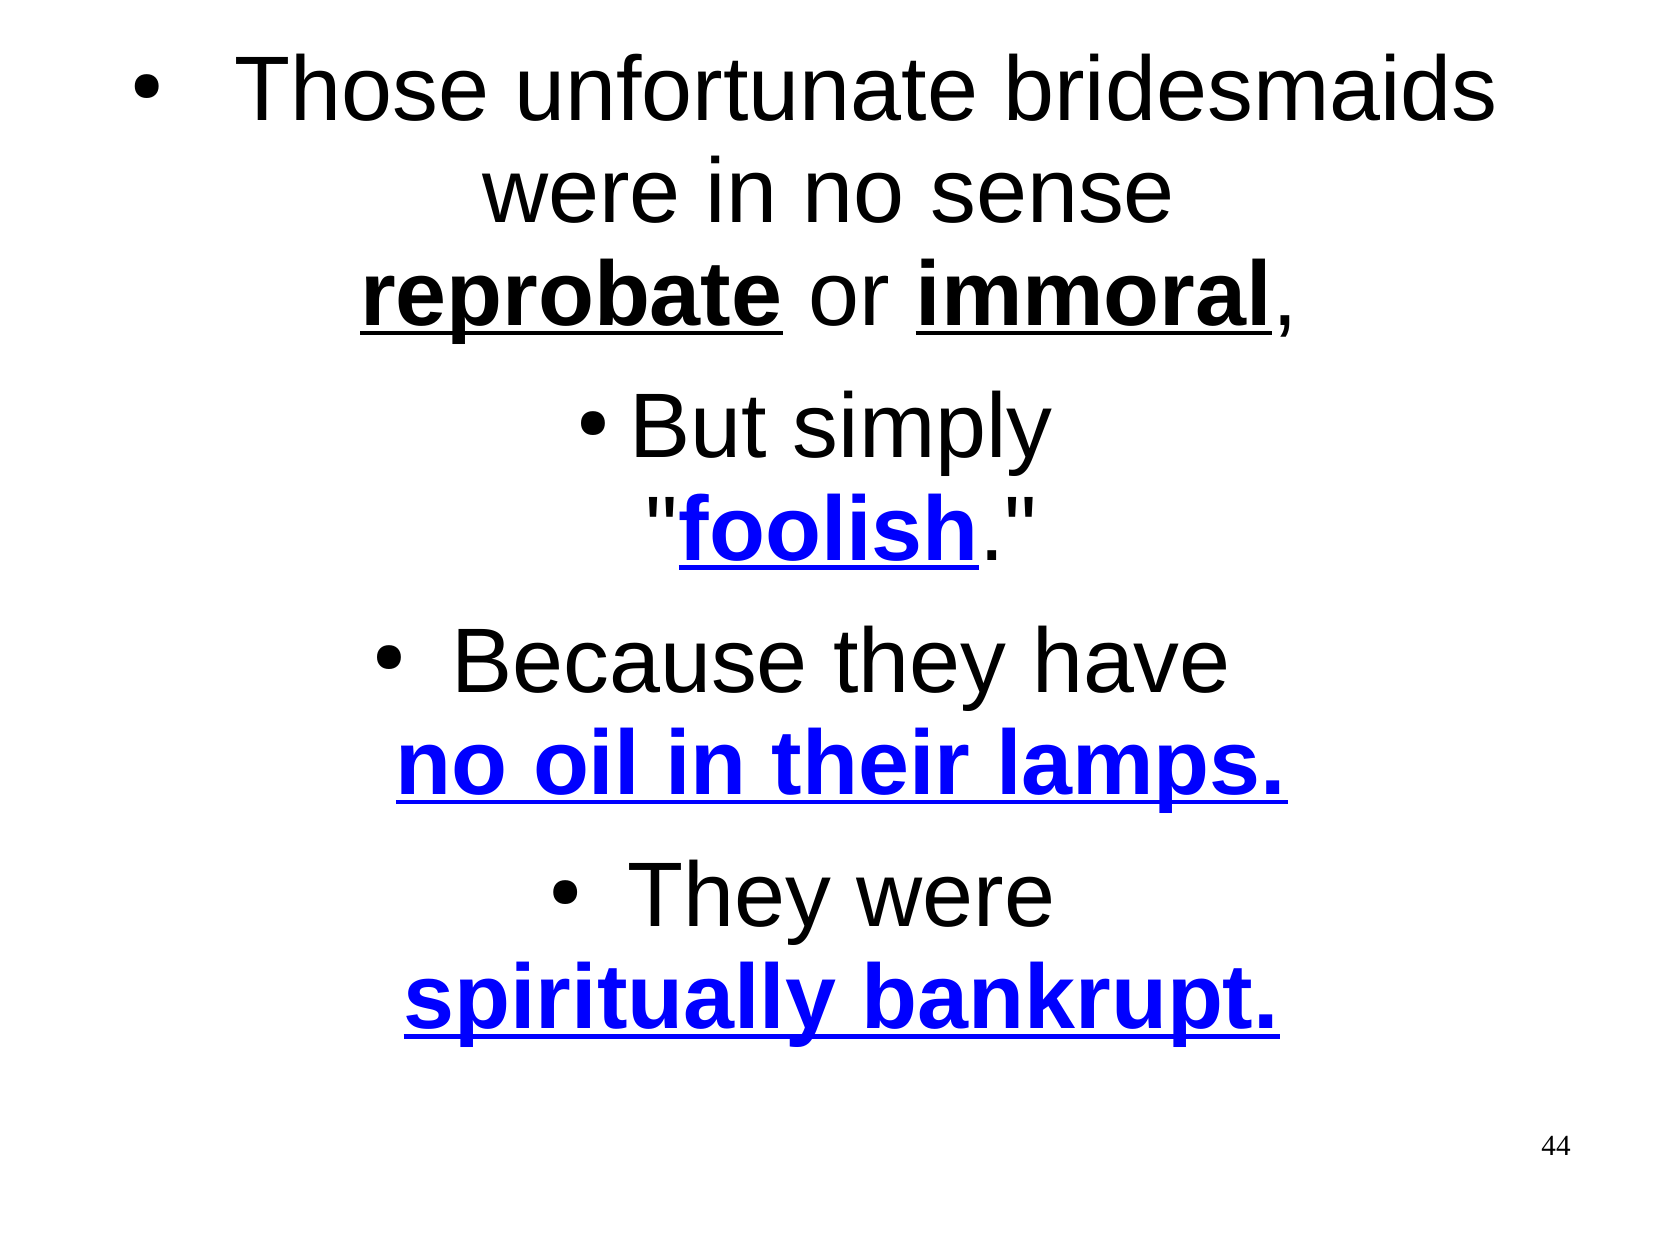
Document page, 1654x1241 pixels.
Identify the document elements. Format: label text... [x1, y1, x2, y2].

list Those unfortunate bridesmaids were in no sense reprobate or immoral, But simply "foolish." Because they have no oil in their lamps. They were spiritually bankrupt. [0, 37, 1613, 1201]
